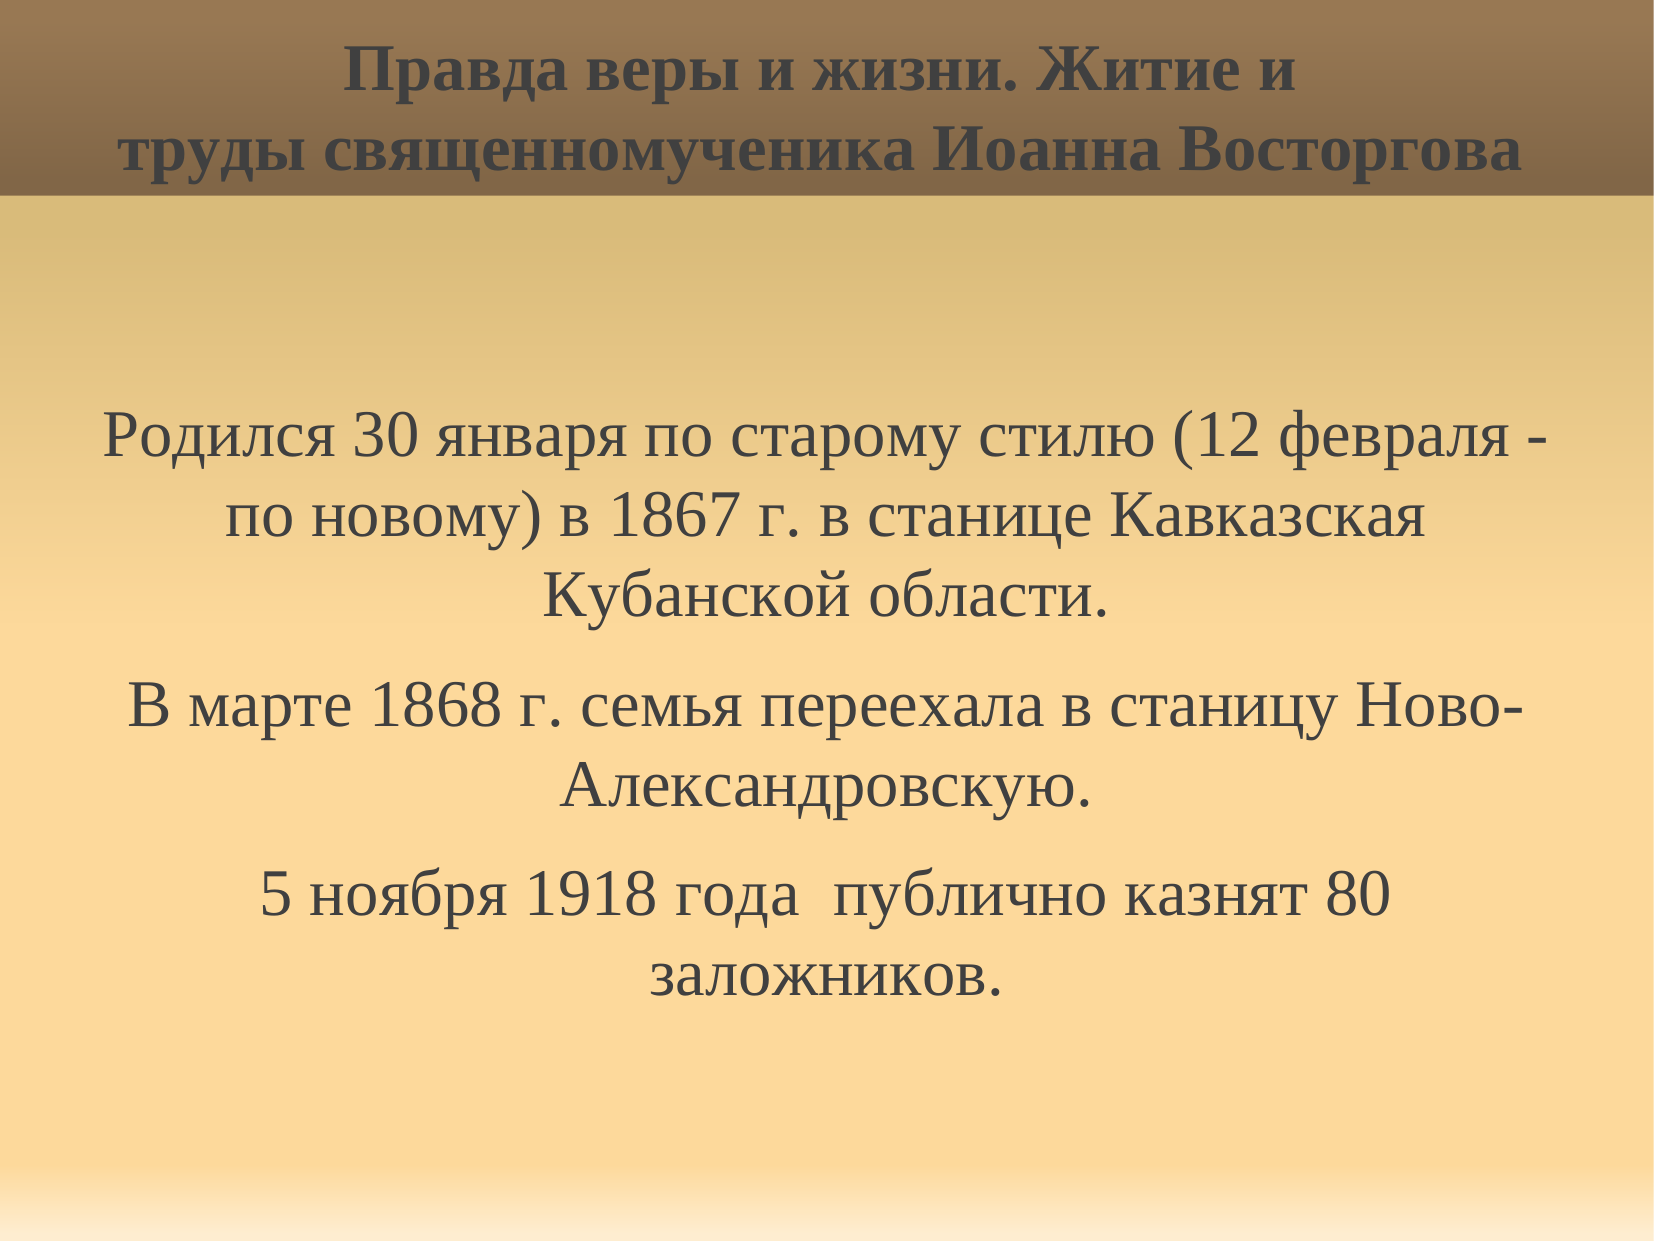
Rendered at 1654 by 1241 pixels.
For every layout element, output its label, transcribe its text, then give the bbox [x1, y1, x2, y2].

subtitle Родился 30 января по старому стилю (12 февраля - по новому) в 1867 г. в станице Кавказская Кубанской области. В марте 1868 г. семья переехала в станицу Ново-Александровскую. 5 ноября 1918 года публично казнят 80 заложников. [82, 297, 1571, 1102]
title Правда веры и жизни. Житие и труды священномученика Иоанна Восторгова [76, 0, 1565, 208]
